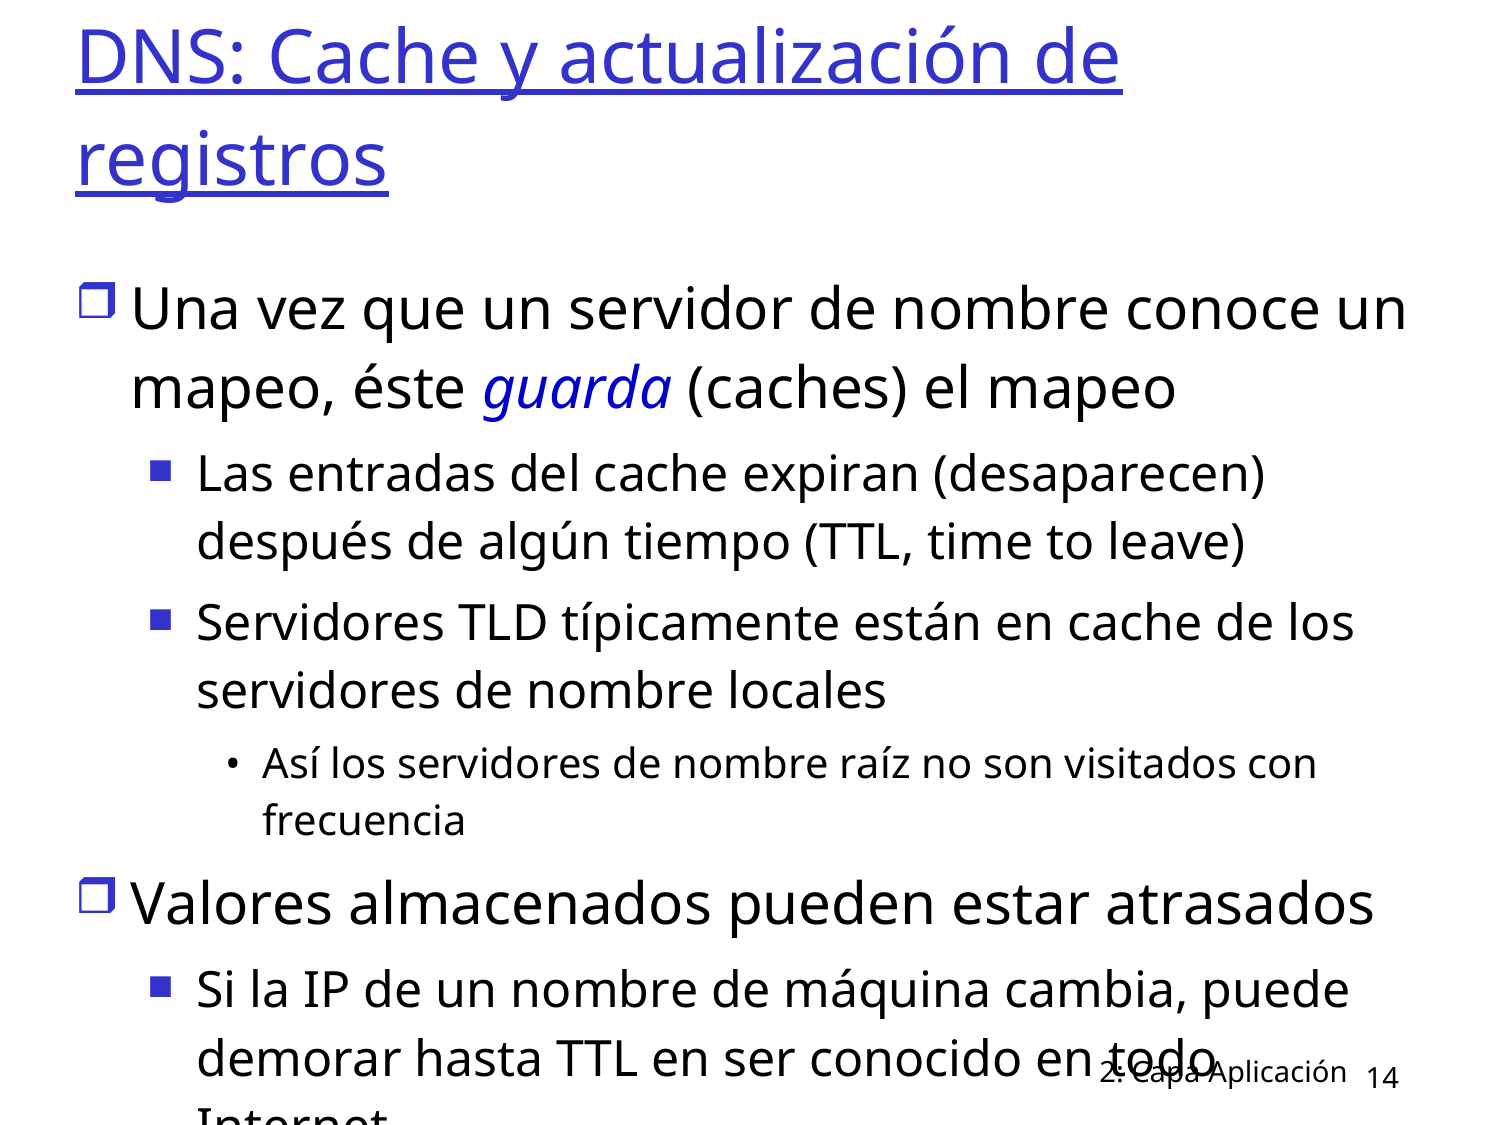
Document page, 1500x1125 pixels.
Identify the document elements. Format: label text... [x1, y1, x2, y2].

title DNS: Cache y actualización de registros [75, 17, 1426, 193]
list Una vez que un servidor de nombre conoce un mapeo, éste guarda (caches) el mapeo Las entradas del cache expiran (desaparecen) después de algún tiempo (TTL, time to leave)‏ Servidores TLD típicamente están en cache de los servidores de nombre locales Así los servidores de nombre raíz no son visitados con frecuencia Valores almacenados pueden estar atrasados Si la IP de un nombre de máquina cambia, puede demorar hasta TTL en ser conocido en todo Internet. [75, 267, 1426, 1021]
